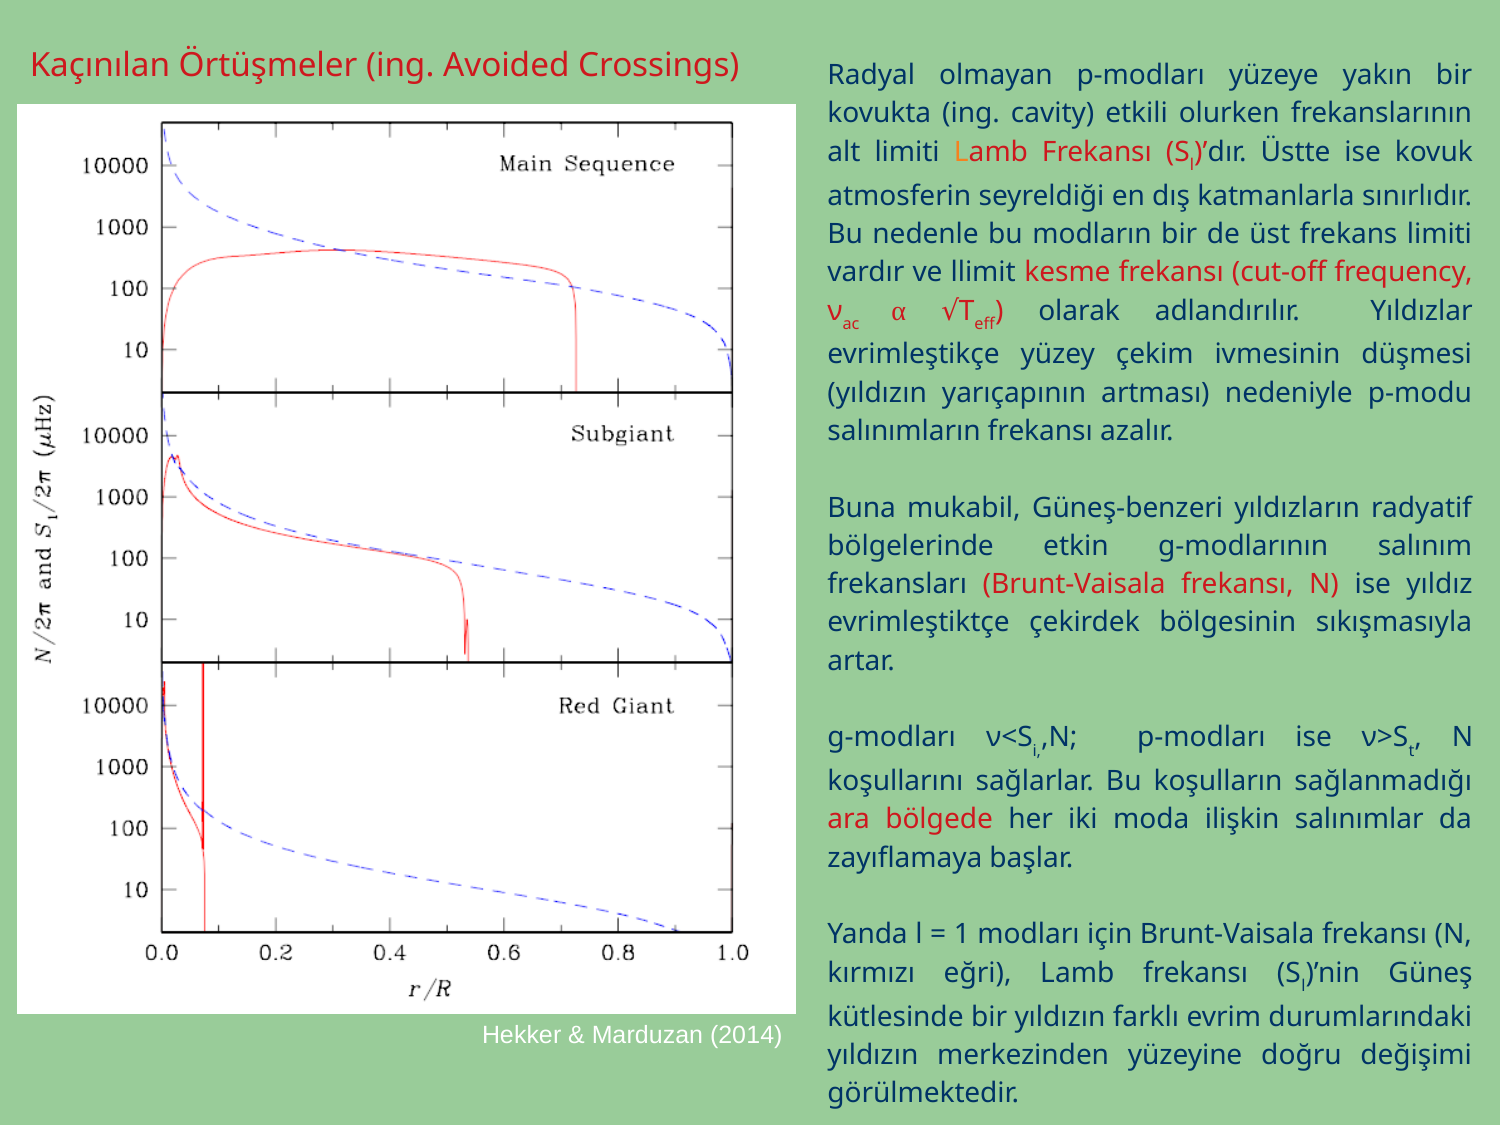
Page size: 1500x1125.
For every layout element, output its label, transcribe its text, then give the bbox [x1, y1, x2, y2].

picture [17, 104, 796, 1014]
text_box Kaçınılan Örtüşmeler (ing. Avoided Crossings) [15, 33, 813, 93]
text_box Hekker & Marduzan (2014) [347, 1013, 798, 1057]
text_box Radyal olmayan p-modları yüzeye yakın bir kovukta (ing. cavity) etkili olurken frekanslarının alt limiti Lamb Frekansı (Sl)’dır. Üstte ise kovuk atmosferin seyreldiği en dış katmanlarla sınırlıdır. Bu nedenle bu modların bir de üst frekans limiti vardır ve llimit kesme frekansı (cut-off frequency, νac α √Teff) olarak adlandırılır. Yıldızlar evrimleştikçe yüzey çekim ivmesinin düşmesi (yıldızın yarıçapının artması) nedeniyle p-modu salınımların frekansı azalır. Buna mukabil, Güneş-benzeri yıldızların radyatif bölgelerinde etkin g-modlarının salınım frekansları (Brunt-Vaisala frekansı, N) ise yıldız evrimleştiktçe çekirdek bölgesinin sıkışmasıyla artar. g-modları ν<Si,,N; p-modları ise ν>St, N koşullarını sağlarlar. Bu koşulların sağlanmadığı ara bölgede her iki moda ilişkin salınımlar da zayıflamaya başlar. Yanda l = 1 modları için Brunt-Vaisala frekansı (N, kırmızı eğri), Lamb frekansı (Sl)’nin Güneş kütlesinde bir yıldızın farklı evrim durumlarındaki yıldızın merkezinden yüzeyine doğru değişimi görülmektedir. [812, 47, 1488, 1048]
